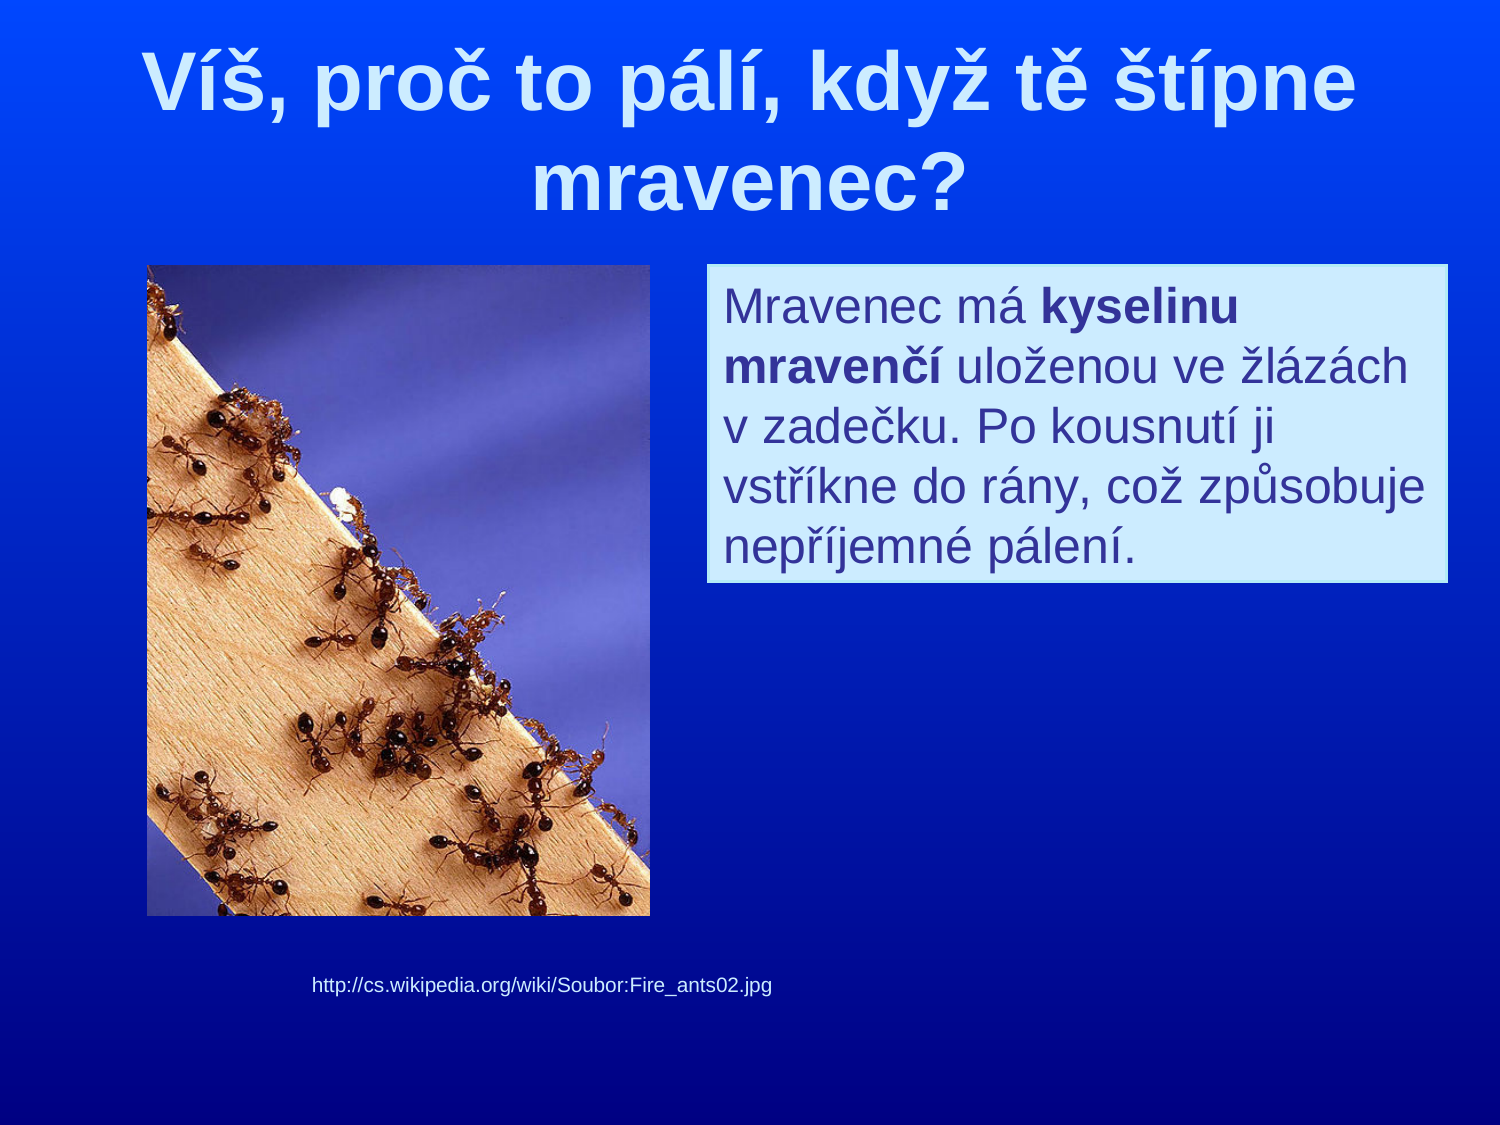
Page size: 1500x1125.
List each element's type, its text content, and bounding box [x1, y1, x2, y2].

text_box Mravenec má kyselinu mravenčí uloženou ve žlázách v zadečku. Po kousnutí ji vstříkne do rány, což způsobuje nepříjemné pálení. [708, 265, 1447, 582]
title Víš, proč to pálí, když tě štípne mravenec? [75, 19, 1426, 235]
text_box http://cs.wikipedia.org/wiki/Soubor:Fire_ants02.jpg [76, 964, 1008, 1043]
picture [147, 265, 650, 916]
